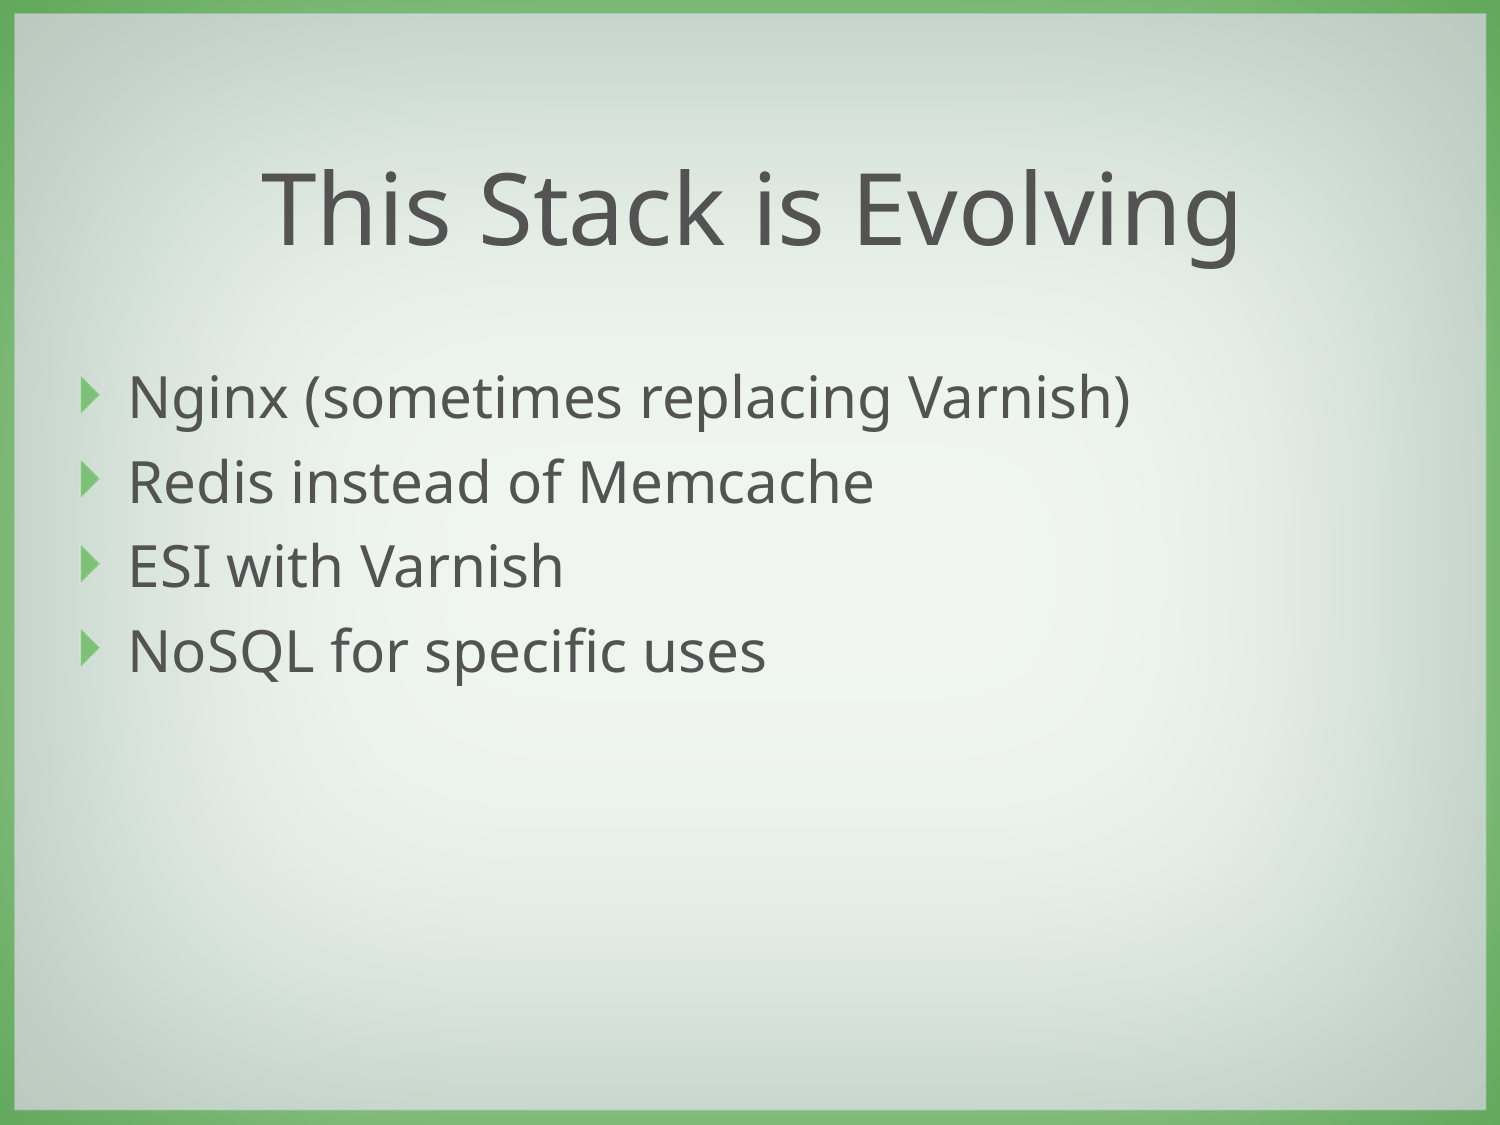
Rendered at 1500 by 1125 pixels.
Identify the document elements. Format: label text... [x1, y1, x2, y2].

list Nginx (sometimes replacing Varnish) Redis instead of Memcache ESI with Varnish NoSQL for specific uses [56, 268, 1463, 1005]
title This Stack is Evolving [50, 137, 1457, 274]
picture [0, 0, 1500, 1125]
